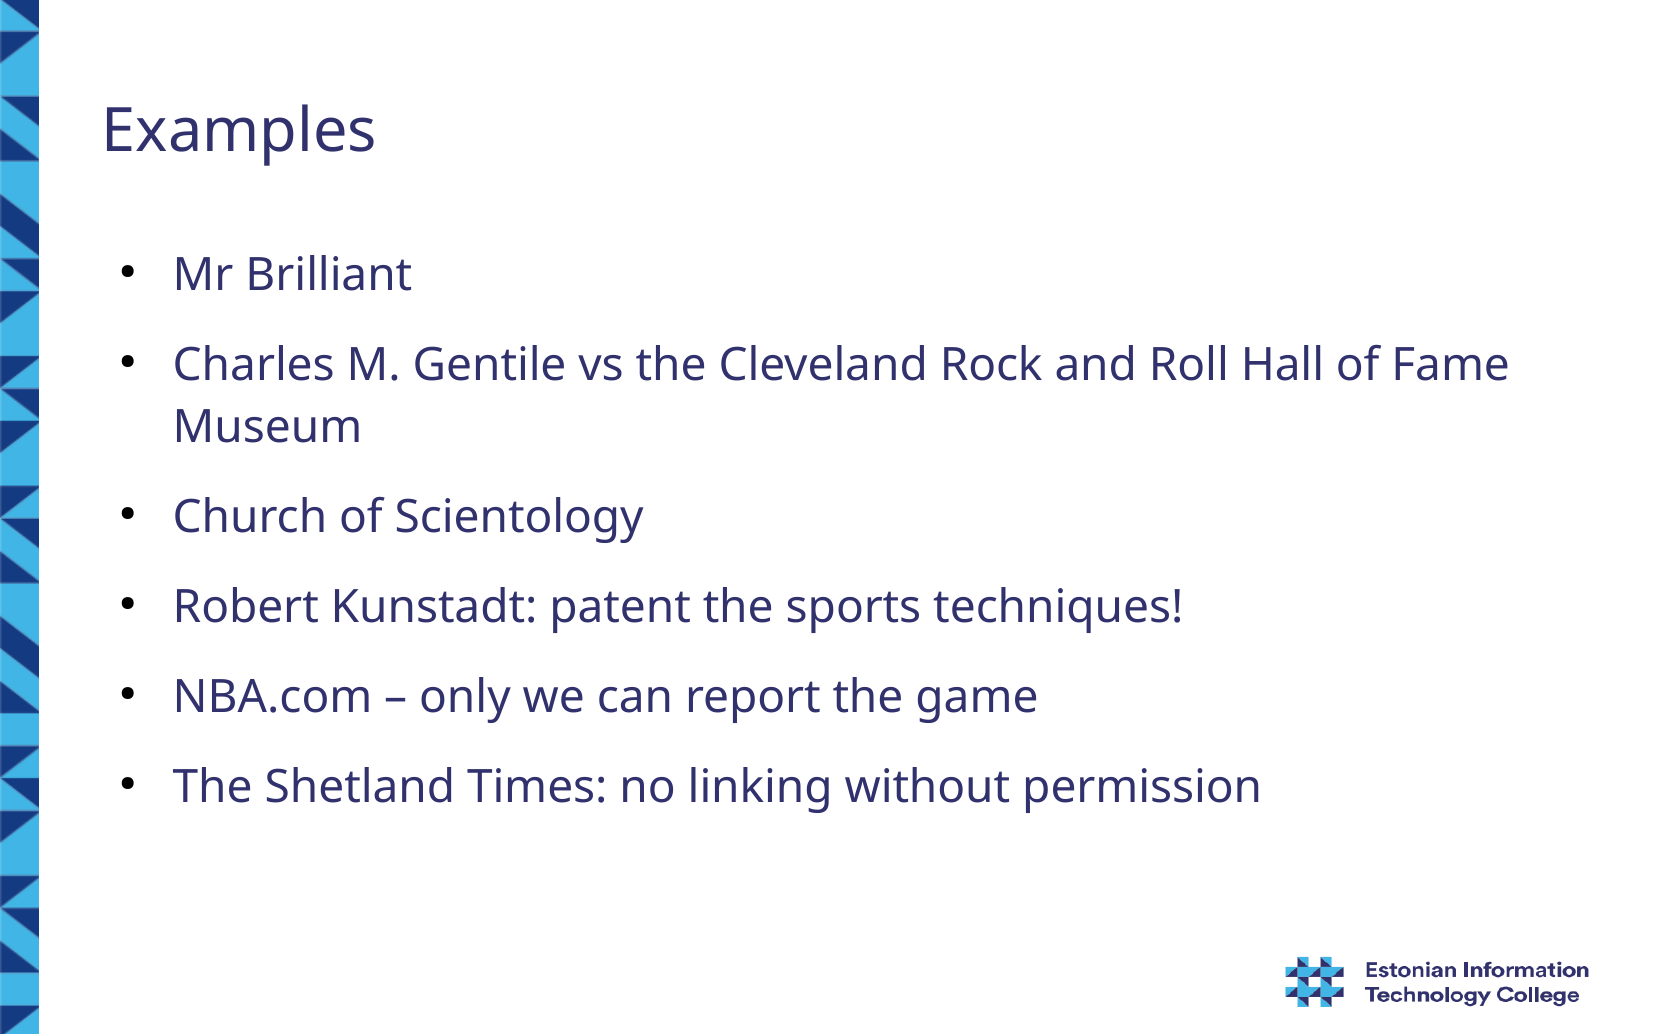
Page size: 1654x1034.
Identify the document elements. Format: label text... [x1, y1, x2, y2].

title Examples [101, 41, 1224, 214]
list Mr Brilliant Charles M. Gentile vs the Cleveland Rock and Roll Hall of Fame Museum Church of Scientology Robert Kunstadt: patent the sports techniques! NBA.com – only we can report the game The Shetland Times: no linking without permission [101, 241, 1591, 924]
